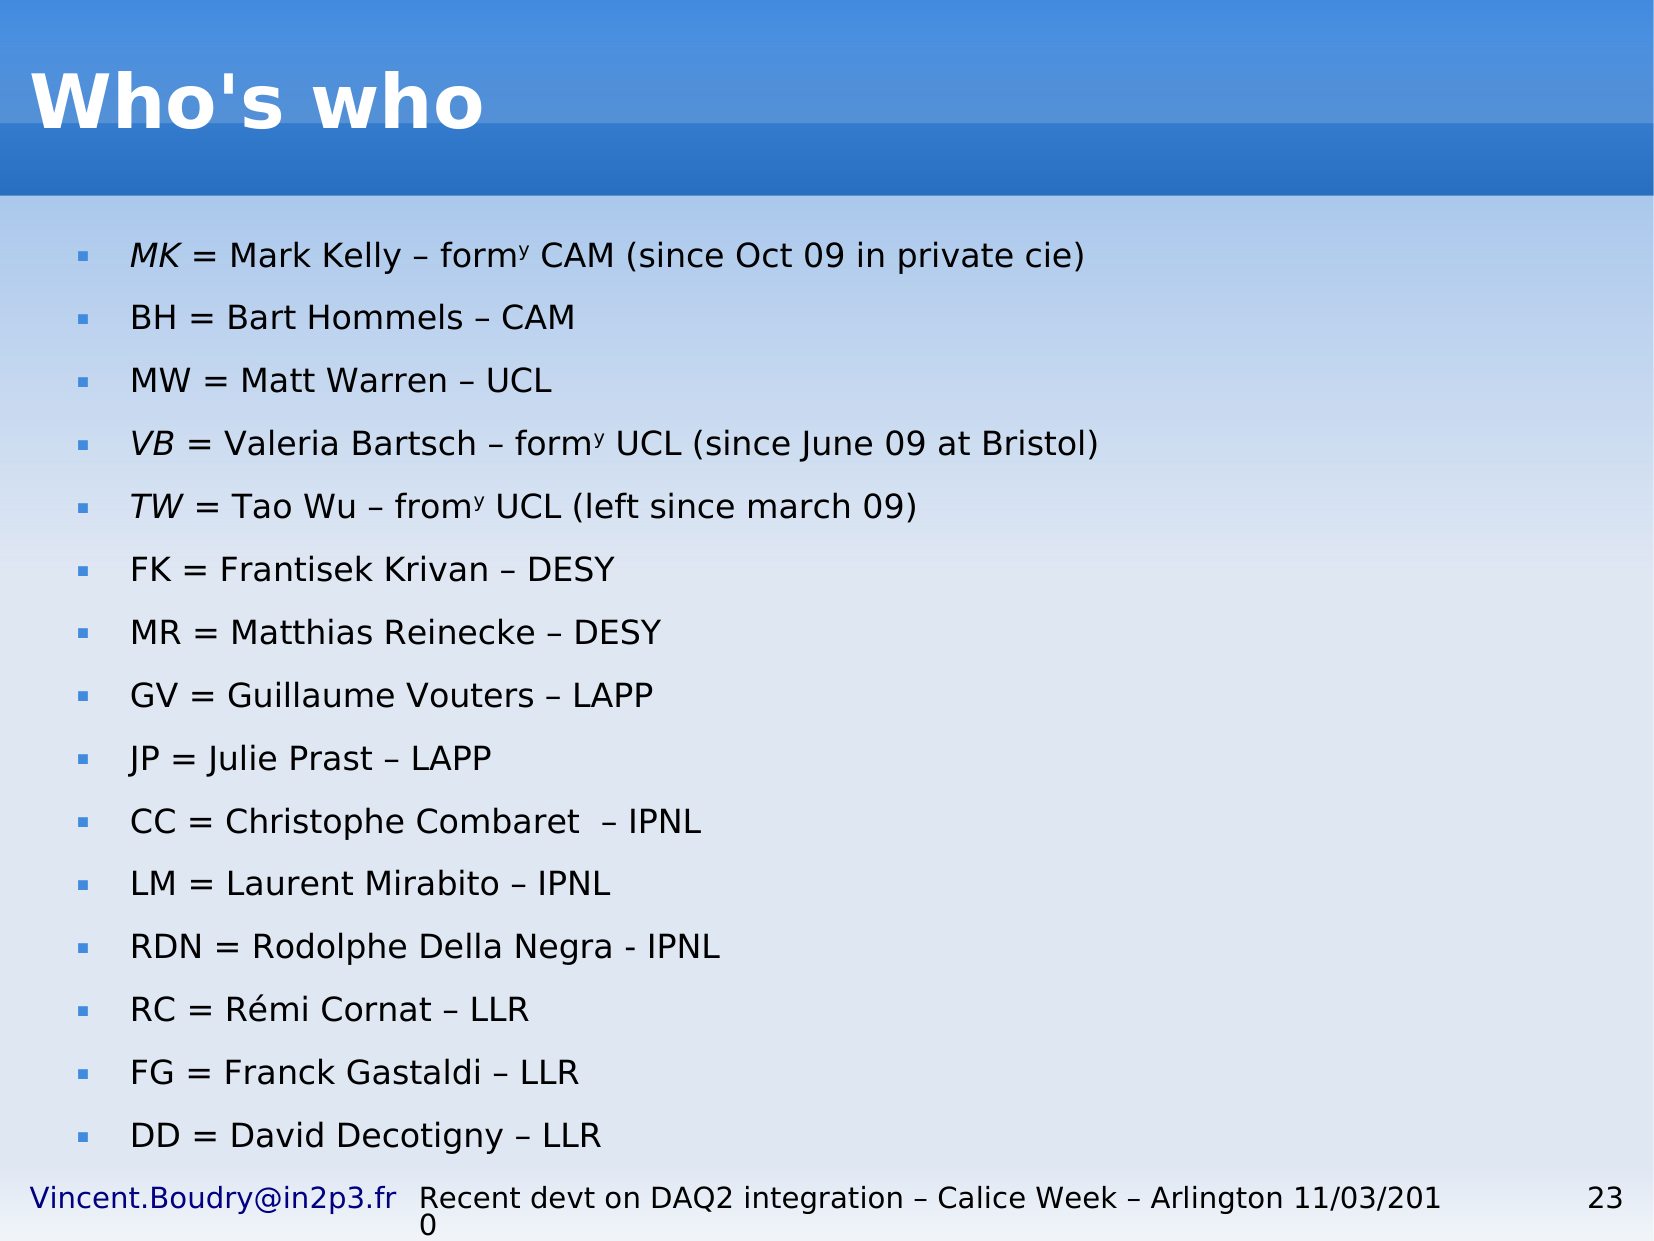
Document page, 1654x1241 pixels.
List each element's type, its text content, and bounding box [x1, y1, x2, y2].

picture [0, 0, 1654, 1241]
list MK = Mark Kelly – formy CAM (since Oct 09 in private cie) BH = Bart Hommels – CAM MW = Matt Warren – UCL VB = Valeria Bartsch – formy UCL (since June 09 at Bristol) TW = Tao Wu – fromy UCL (left since march 09) FK = Frantisek Krivan – DESY MR = Matthias Reinecke – DESY GV = Guillaume Vouters – LAPP JP = Julie Prast – LAPP CC = Christophe Combaret – IPNL LM = Laurent Mirabito – IPNL RDN = Rodolphe Della Negra - IPNL RC = Rémi Cornat – LLR FG = Franck Gastaldi – LLR DD = David Decotigny – LLR [59, 236, 1595, 1232]
title Who's who [29, 7, 1654, 200]
